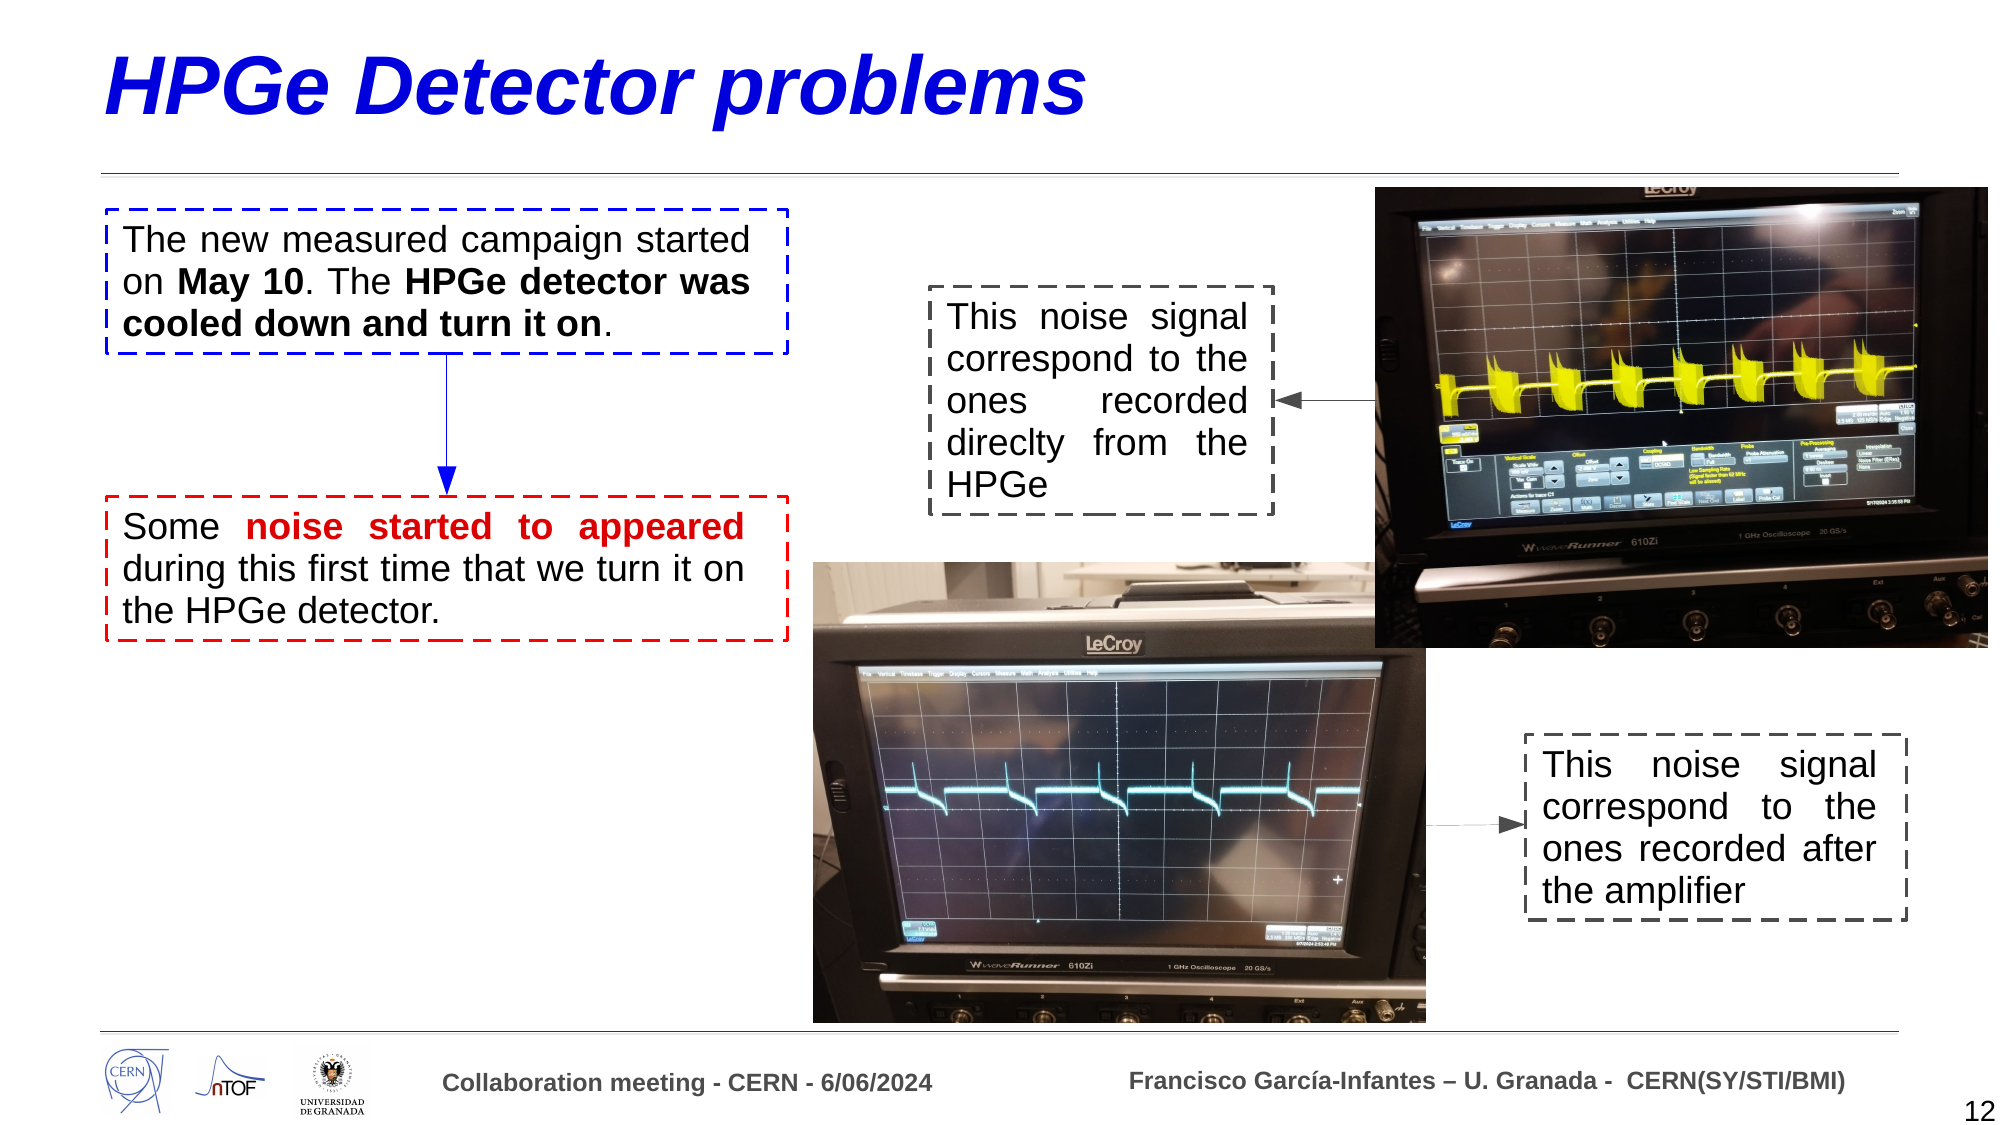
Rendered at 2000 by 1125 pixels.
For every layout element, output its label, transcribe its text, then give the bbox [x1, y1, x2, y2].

text_box Collaboration meeting - CERN - 6/06/2024 [400, 1040, 976, 1125]
text_box Some noise started to appeared during this first time that we turn it on the HPGe detector. [106, 496, 788, 641]
text_box This noise signal correspond to the ones recorded direclty from the HPGe [930, 286, 1273, 515]
picture [293, 1043, 370, 1120]
picture [813, 187, 1988, 1023]
text_box Francisco García-Infantes – U. Granada - CERN(SY/STI/BMI) [1100, 1040, 1876, 1122]
text_box This noise signal correspond to the ones recorded after the amplifier [1525, 734, 1907, 921]
picture [102, 1046, 172, 1116]
text_box 12 [1948, 1079, 2000, 1125]
text_box HPGe Detector problems [90, 31, 1105, 140]
picture [195, 1055, 265, 1098]
text_box The new measured campaign started on May 10. The HPGe detector was cooled down and turn it on. [106, 209, 788, 354]
